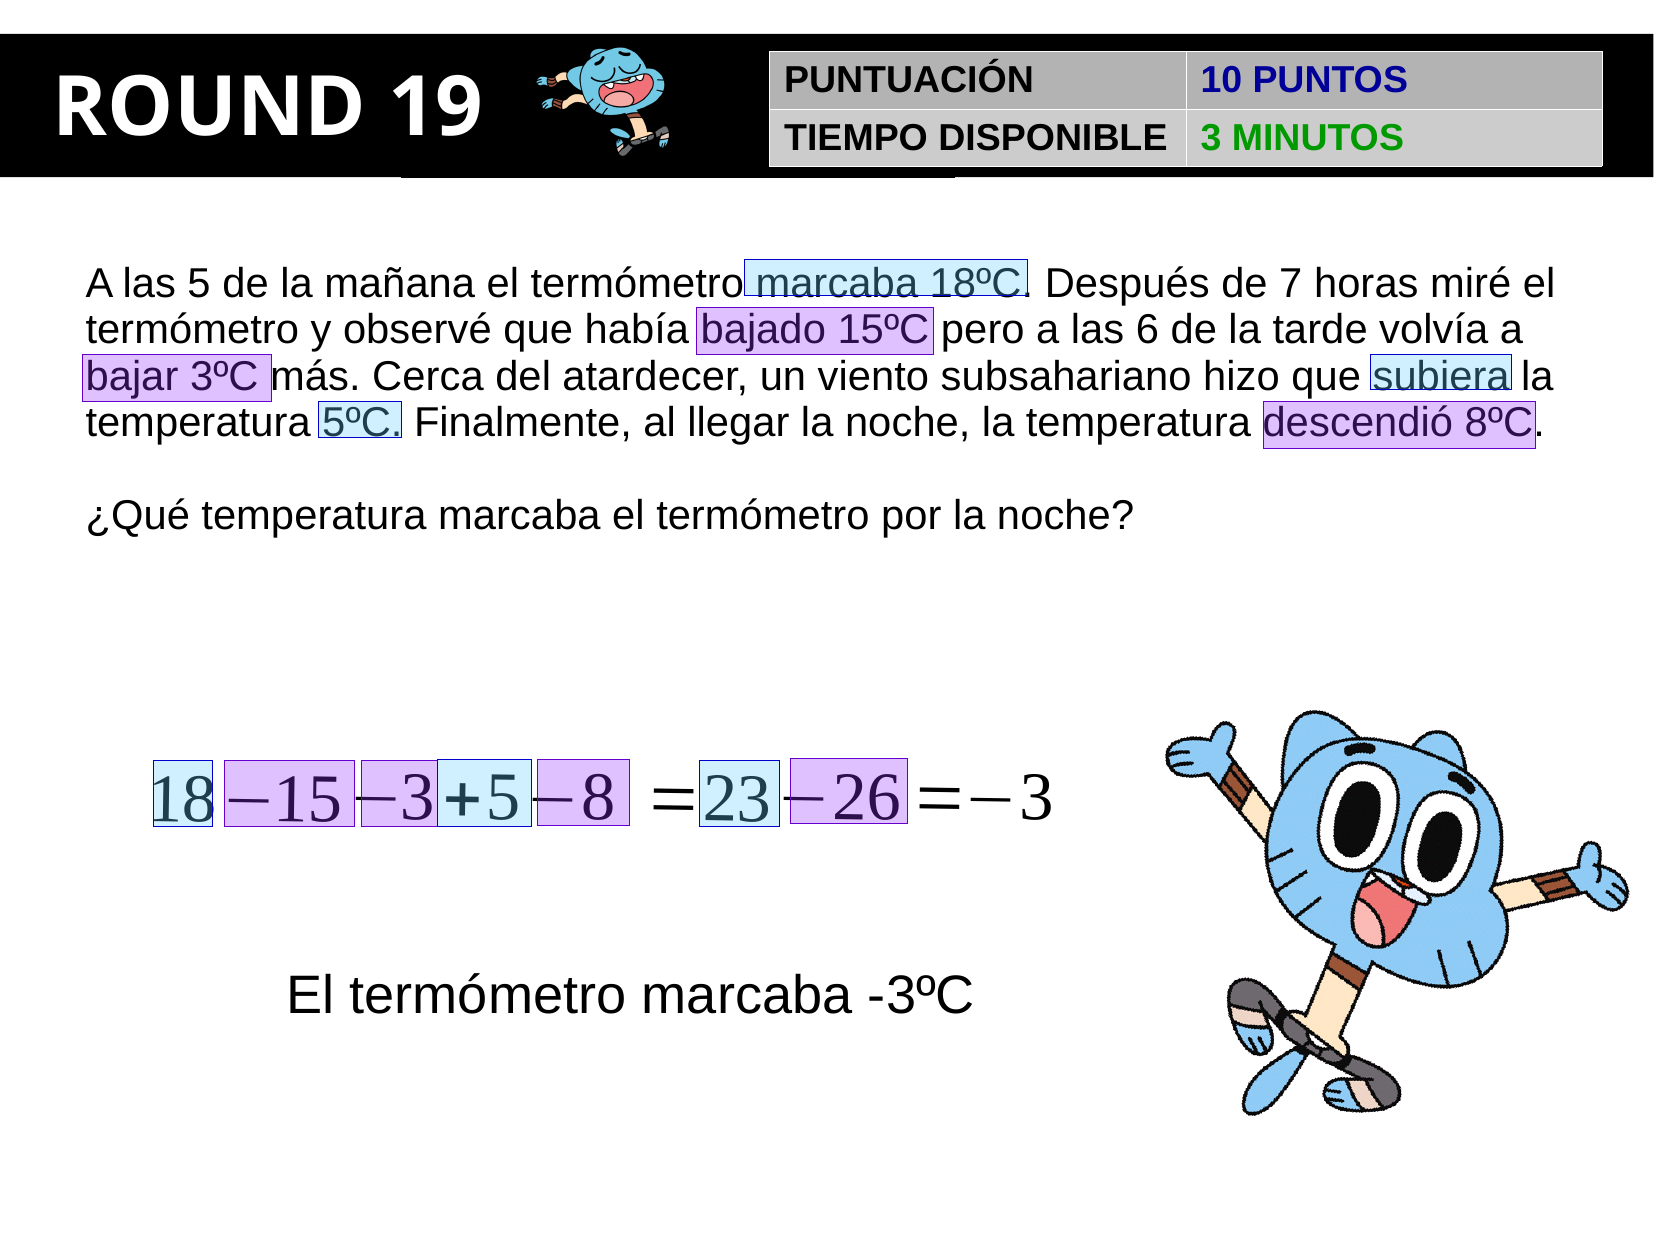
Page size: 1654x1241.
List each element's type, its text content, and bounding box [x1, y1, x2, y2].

table_cell 3 MINUTOS [1187, 110, 1602, 166]
text_box [361, 759, 532, 827]
table_header PUNTUACIÓN [770, 52, 1186, 109]
text_box [537, 759, 630, 826]
text_box [82, 354, 272, 402]
text_box [318, 401, 402, 438]
text_box [153, 760, 213, 827]
table_header 10 PUNTOS [1187, 52, 1602, 109]
picture [401, 34, 955, 178]
text_box [744, 259, 1028, 296]
chart [129, 758, 1072, 839]
text_box [1263, 401, 1536, 449]
text_box [696, 307, 934, 355]
text_box [699, 760, 780, 827]
text_box [790, 758, 908, 824]
picture [1058, 614, 1654, 1234]
text_box [1370, 354, 1512, 390]
text_box A las 5 de la mañana el termómetro marcaba 18ºC. Después de 7 horas miré el termómetro y observé que había bajado 15ºC pero a las 6 de la tarde volvía a bajar 3ºC más. Cerca del atardecer, un viento subsahariano hizo que subiera la temperatura 5ºC. Finalmente, al llegar la noche, la temperatura descendió 8ºC. ¿Qué temperatura marcaba el termómetro por la noche? [70, 251, 1583, 686]
text_box El termómetro marcaba -3ºC [271, 956, 1052, 1093]
text_box [224, 760, 355, 827]
title [0, 33, 1654, 178]
table_cell TIEMPO DISPONIBLE [770, 110, 1186, 166]
text_box ROUND 19 [38, 38, 482, 178]
